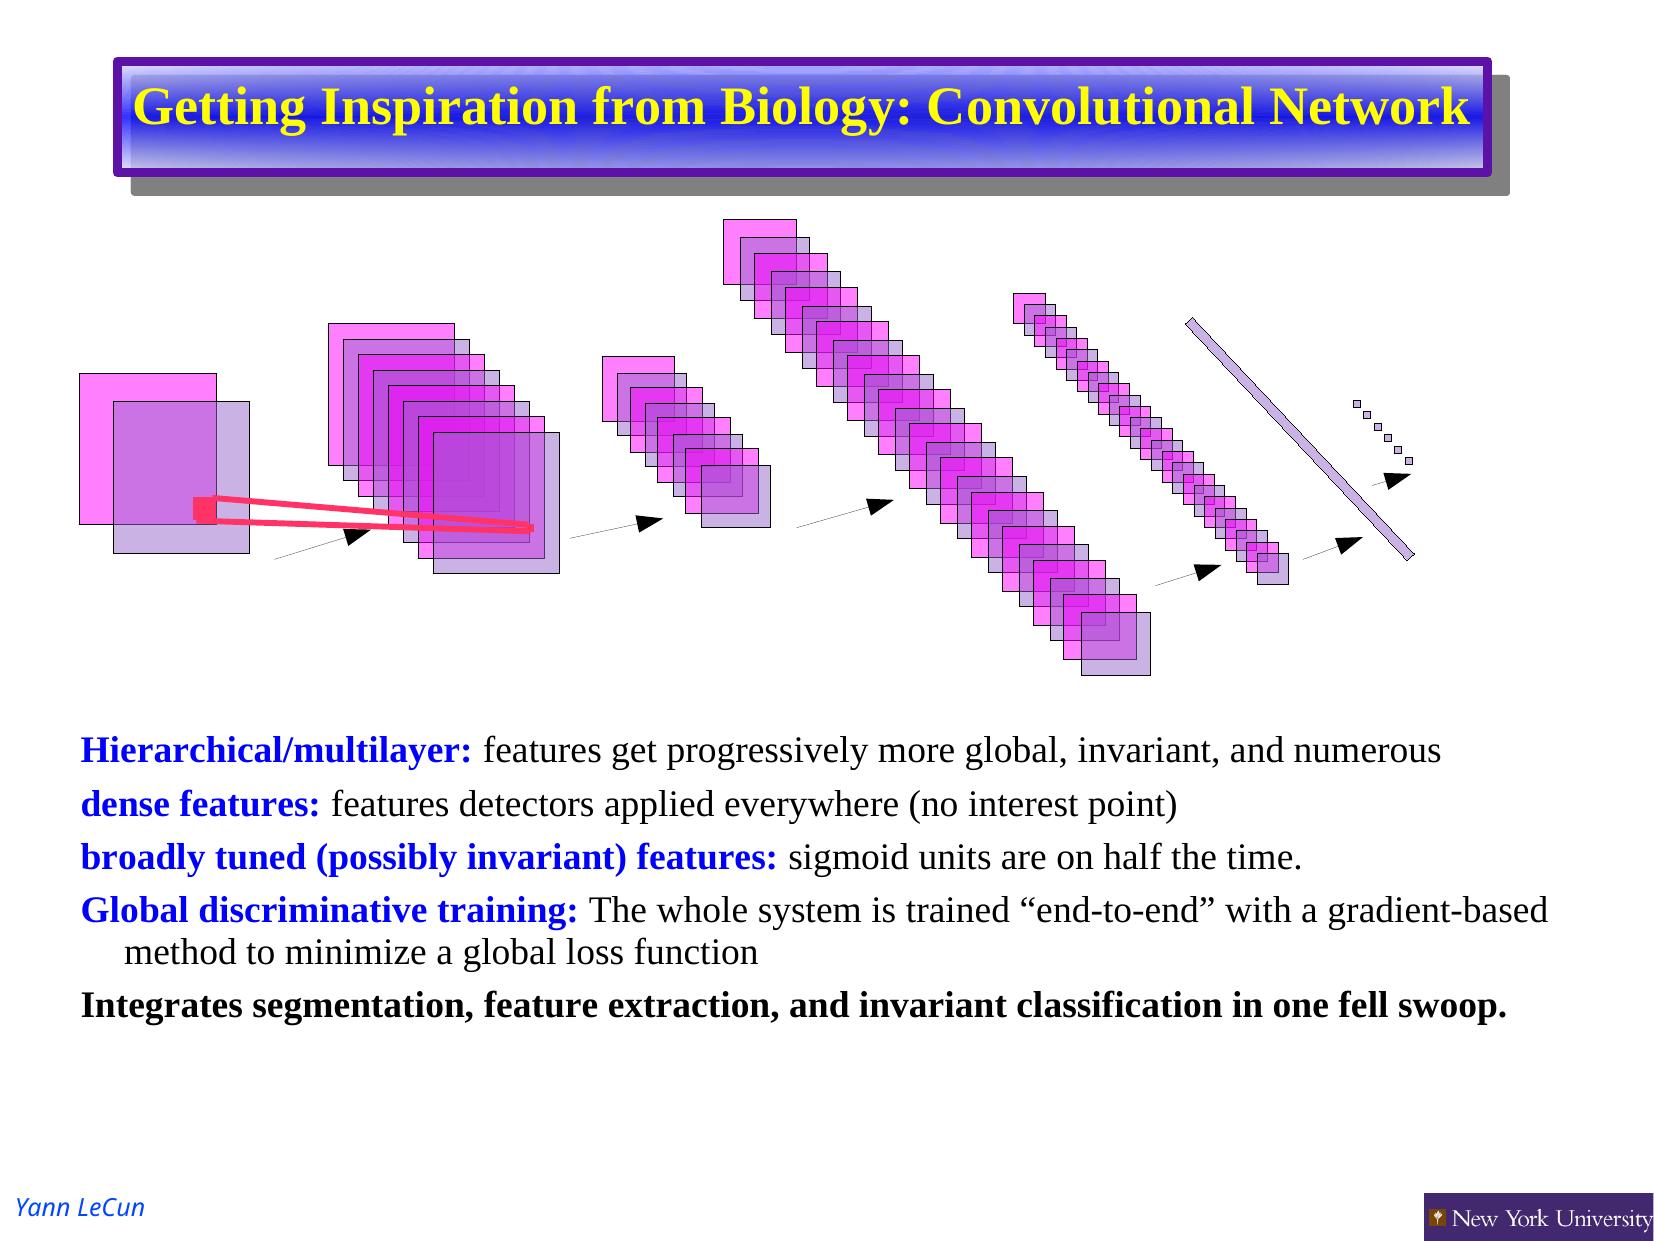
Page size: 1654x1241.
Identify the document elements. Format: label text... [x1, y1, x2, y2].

text_box [1363, 411, 1371, 419]
text_box [1405, 457, 1413, 465]
text_box [1013, 293, 1289, 585]
text_box [602, 356, 771, 528]
text_box [1374, 423, 1382, 431]
text_box [328, 323, 560, 574]
text_box Getting Inspiration from Biology: Convolutional Network [117, 61, 1488, 173]
text_box [388, 516, 509, 527]
text_box [1384, 434, 1392, 442]
picture [1424, 1193, 1654, 1241]
text_box [1353, 400, 1361, 408]
text_box [723, 219, 1151, 676]
text_box [1394, 446, 1402, 454]
text_box [79, 373, 250, 554]
text_box [1185, 317, 1415, 561]
text_box Hierarchical/multilayer: features get progressively more global, invariant, and numerous dense features: features detectors applied everywhere (no interest point) broadly tuned (possibly invariant) features: sigmoid units are on half the time. Global discriminative training: The whole system is trained “end-to-end” with a gradient-based method to minimize a global loss function Integrates segmentation, feature extraction, and invariant classification in one fell swoop. [71, 729, 1597, 1112]
